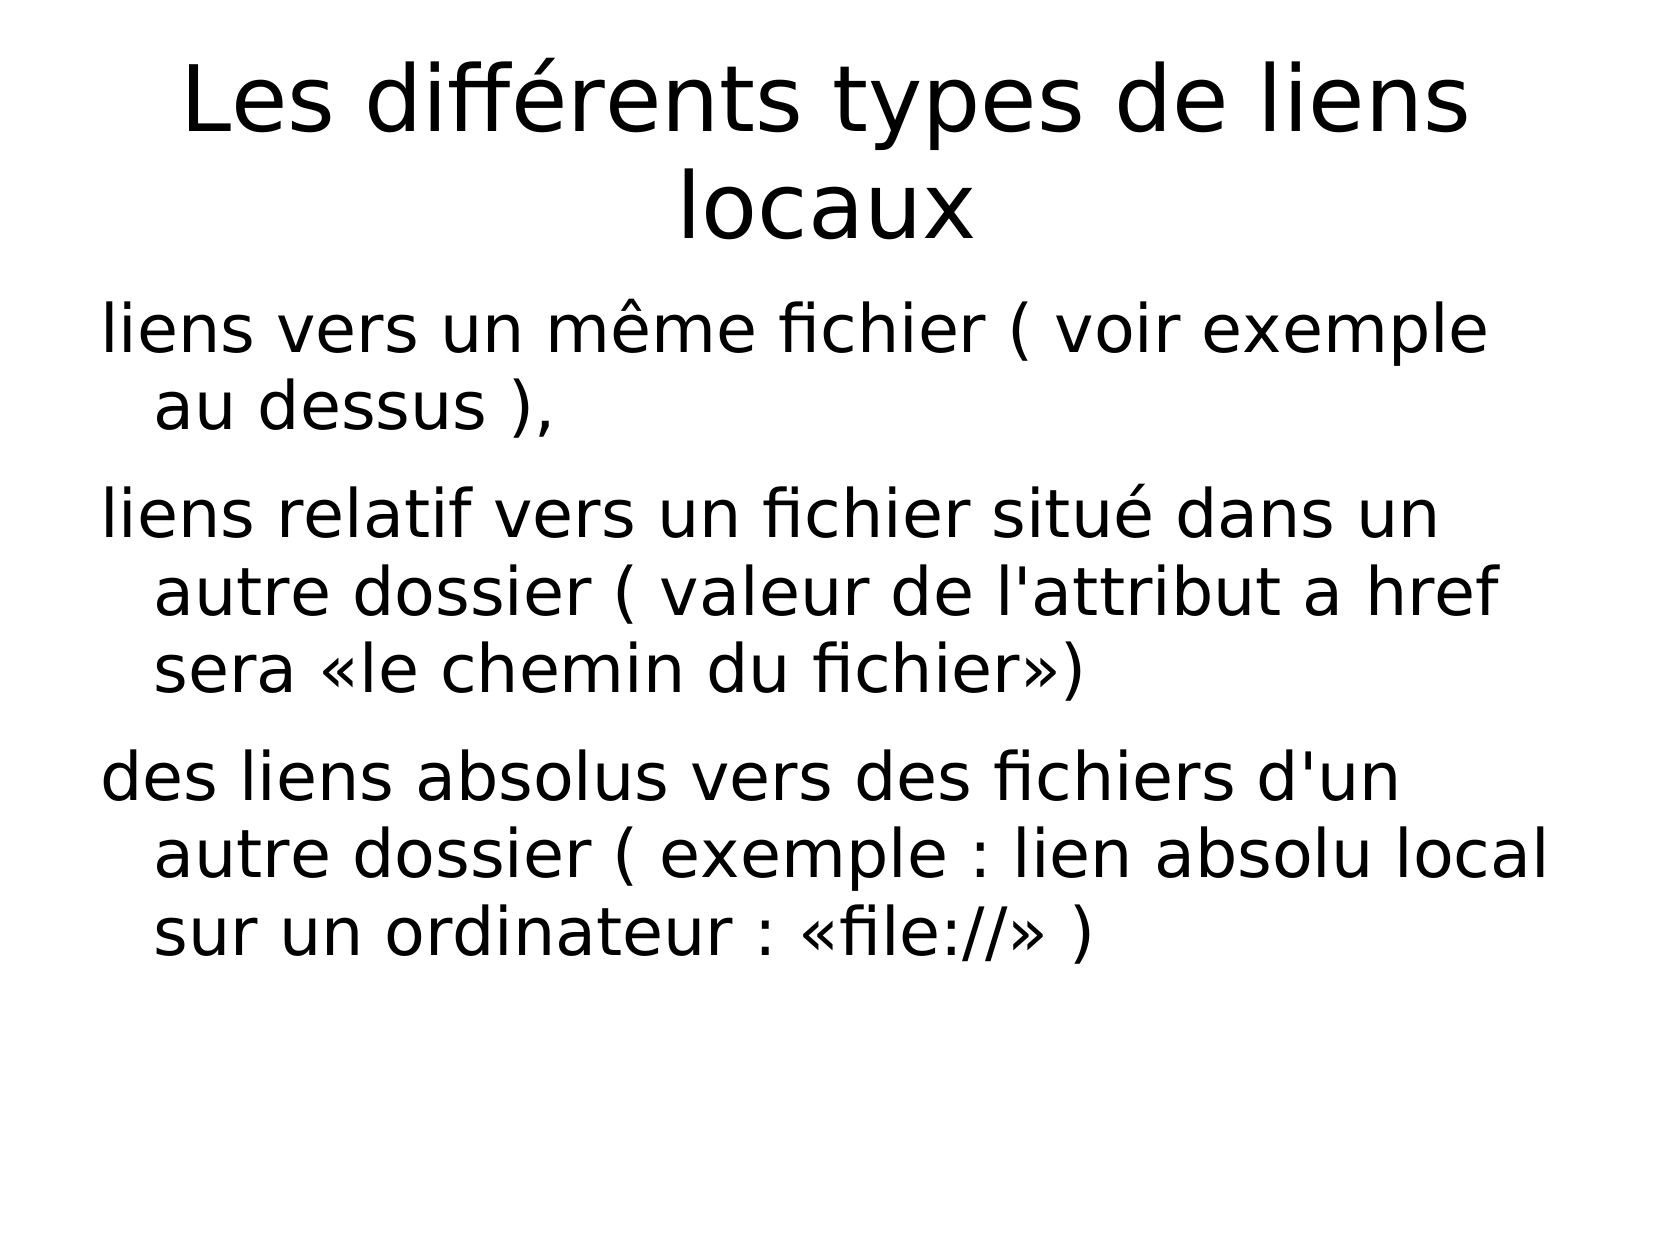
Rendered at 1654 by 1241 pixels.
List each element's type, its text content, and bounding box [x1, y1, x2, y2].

title Les différents types de liens locaux [82, 45, 1571, 261]
list liens vers un même fichier ( voir exemple au dessus ), liens relatif vers un fichier situé dans un autre dossier ( valeur de l'attribut a href sera «le chemin du fichier») des liens absolus vers des fichiers d'un autre dossier ( exemple : lien absolu local sur un ordinateur : «file://» ) [82, 290, 1571, 1109]
